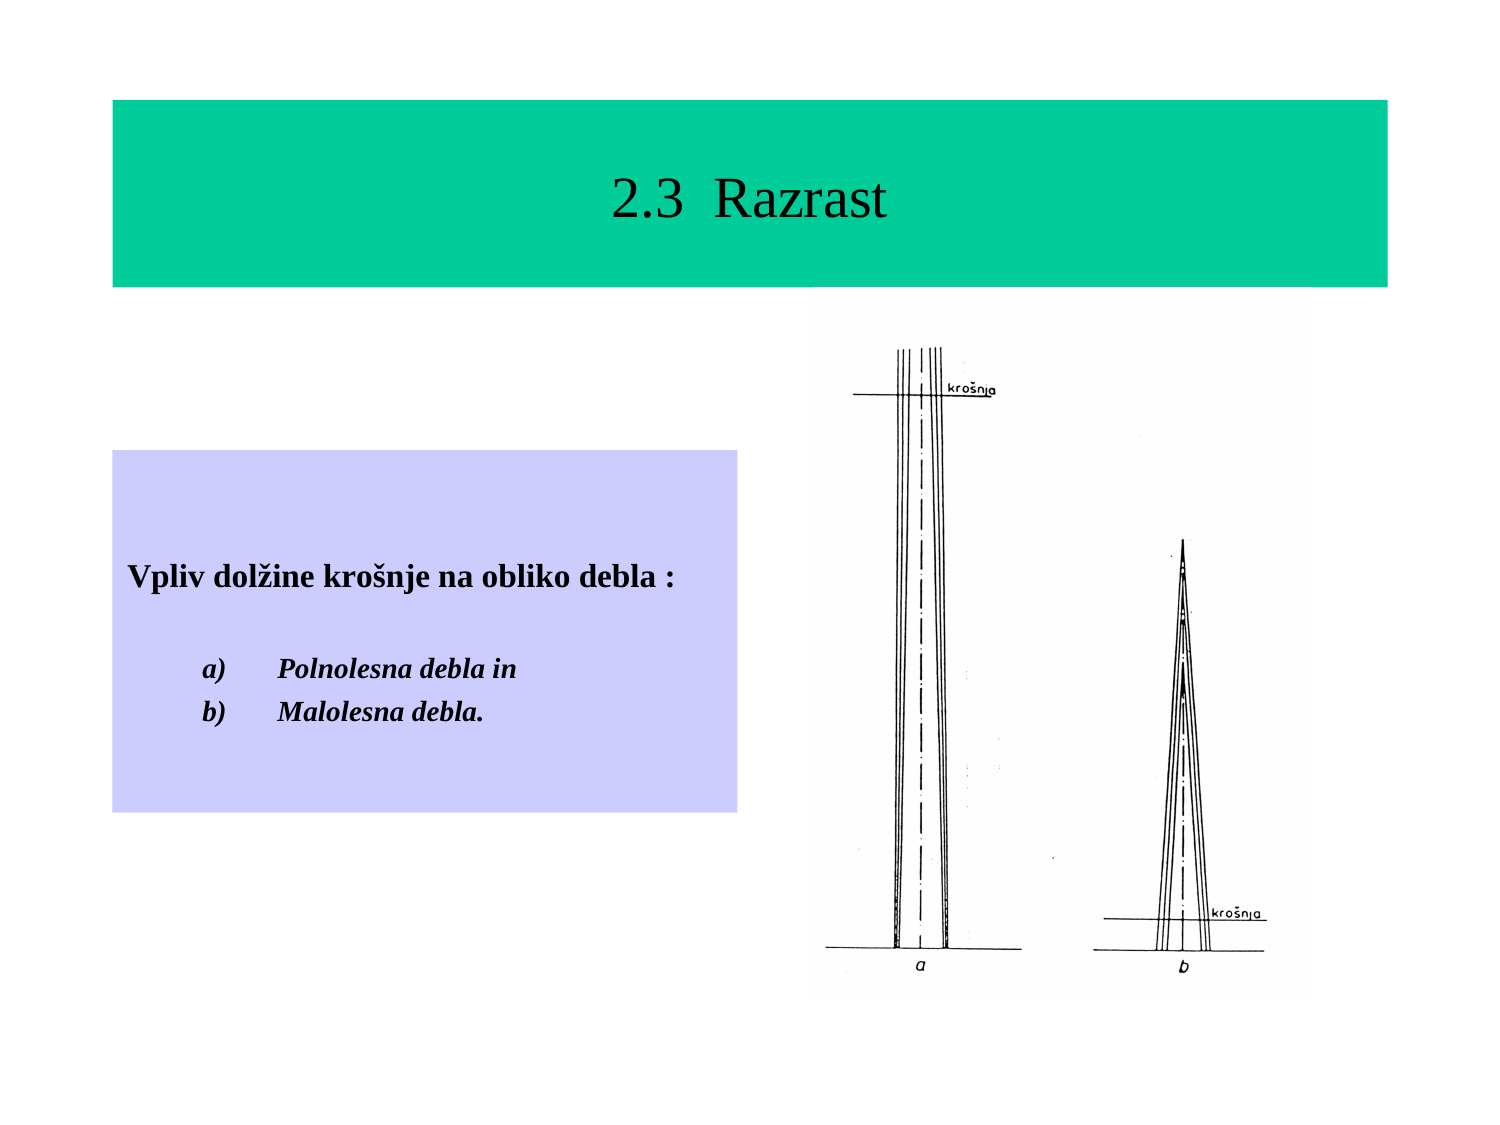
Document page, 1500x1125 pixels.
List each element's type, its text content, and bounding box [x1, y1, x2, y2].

picture [812, 287, 1312, 1000]
list Vpliv dolžine krošnje na obliko debla : Polnolesna debla in Malolesna debla. [112, 450, 738, 813]
title 2.3 Razrast [112, 99, 1388, 288]
